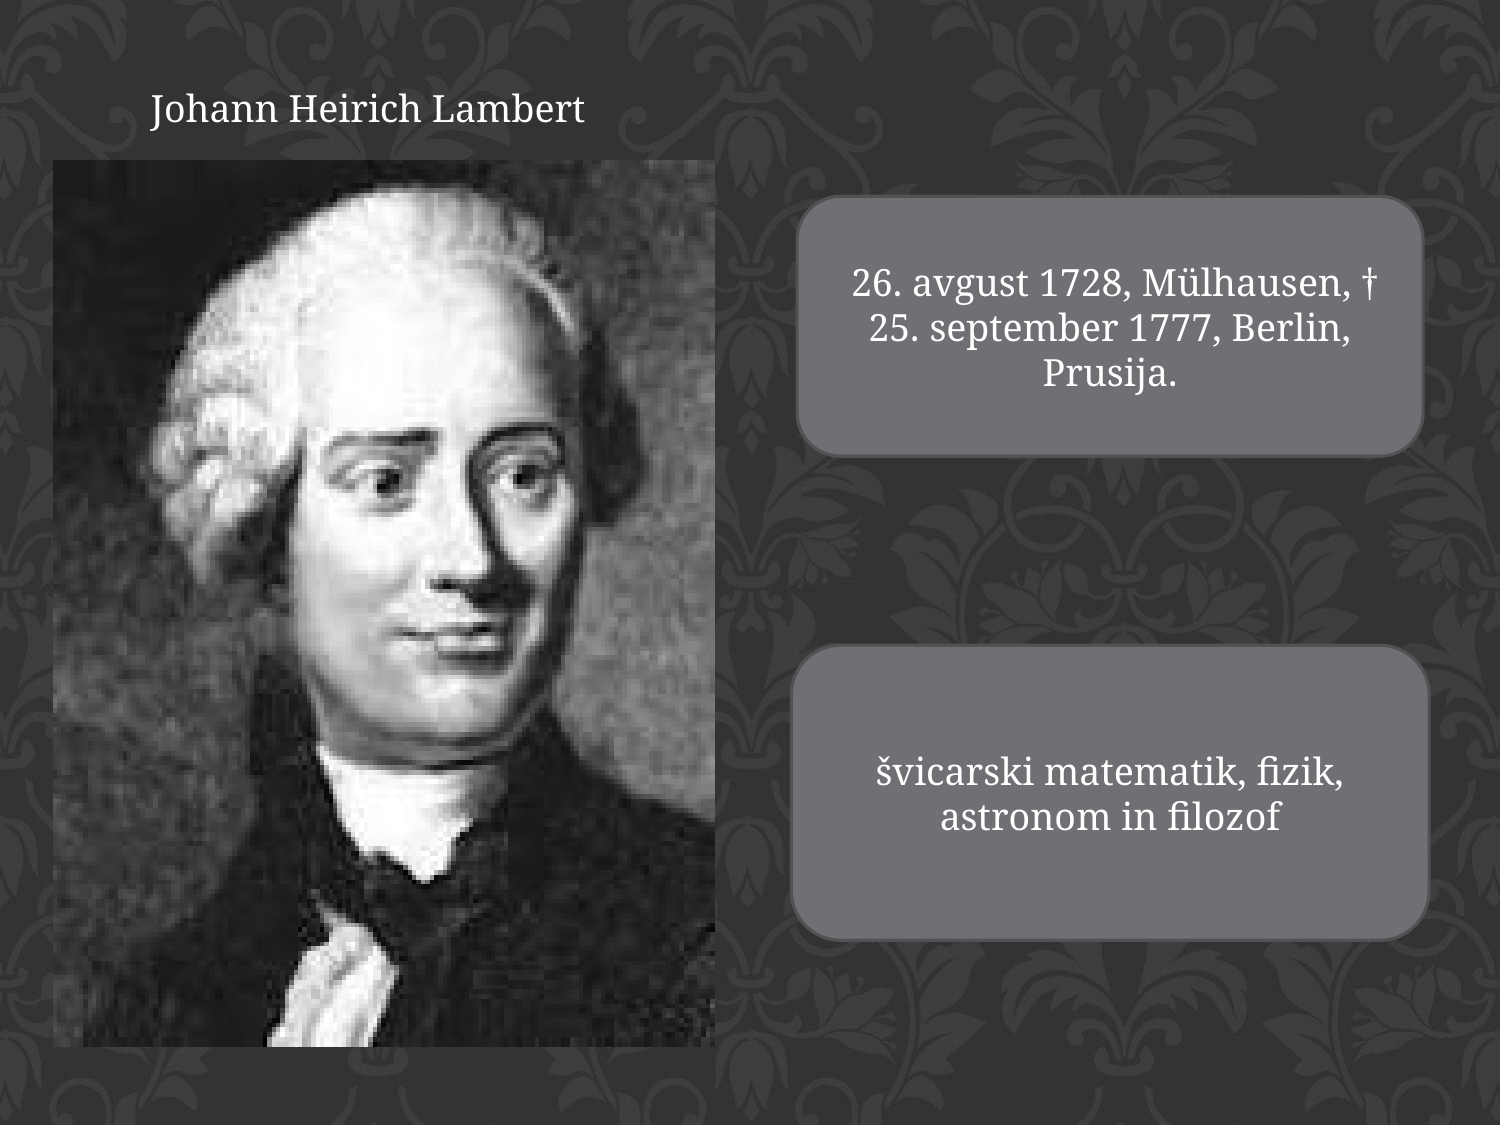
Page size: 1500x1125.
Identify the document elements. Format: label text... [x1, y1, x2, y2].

text_box 26. avgust 1728, Mülhausen, † 25. september 1777, Berlin, Prusija. [797, 196, 1424, 457]
picture [0, 0, 1500, 1125]
text_box švicarski matematik, fizik, astronom in filozof [791, 645, 1430, 941]
text_box Johann Heirich Lambert [135, 78, 633, 138]
